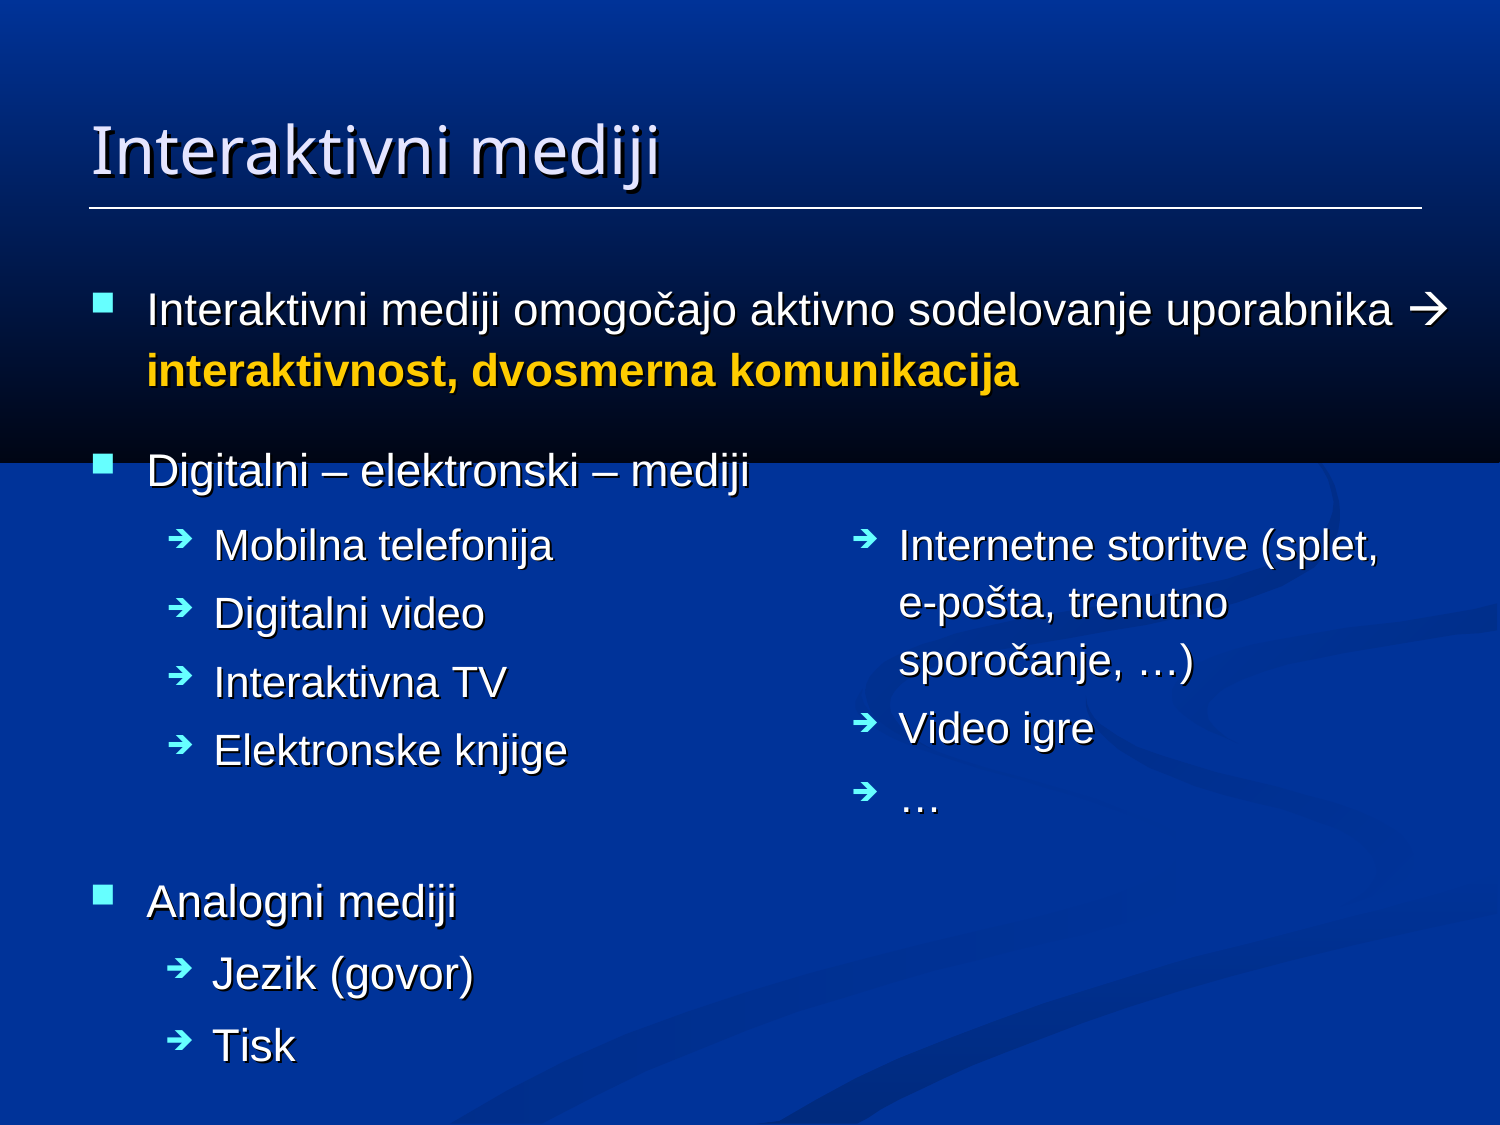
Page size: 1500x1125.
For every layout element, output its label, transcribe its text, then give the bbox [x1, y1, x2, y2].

list Interaktivni mediji omogočajo aktivno sodelovanje uporabnika  interaktivnost, dvosmerna komunikacija Digitalni – elektronski – mediji Analogni mediji Jezik (govor) Tisk [75, 267, 1471, 1083]
text_box Mobilna telefonija Digitalni video Interaktivna TV Elektronske knjige [76, 503, 723, 965]
text_box Internetne storitve (splet, e-pošta, trenutno sporočanje, …) Video igre … [761, 503, 1408, 965]
text_box Interaktivni mediji [76, 54, 1352, 242]
